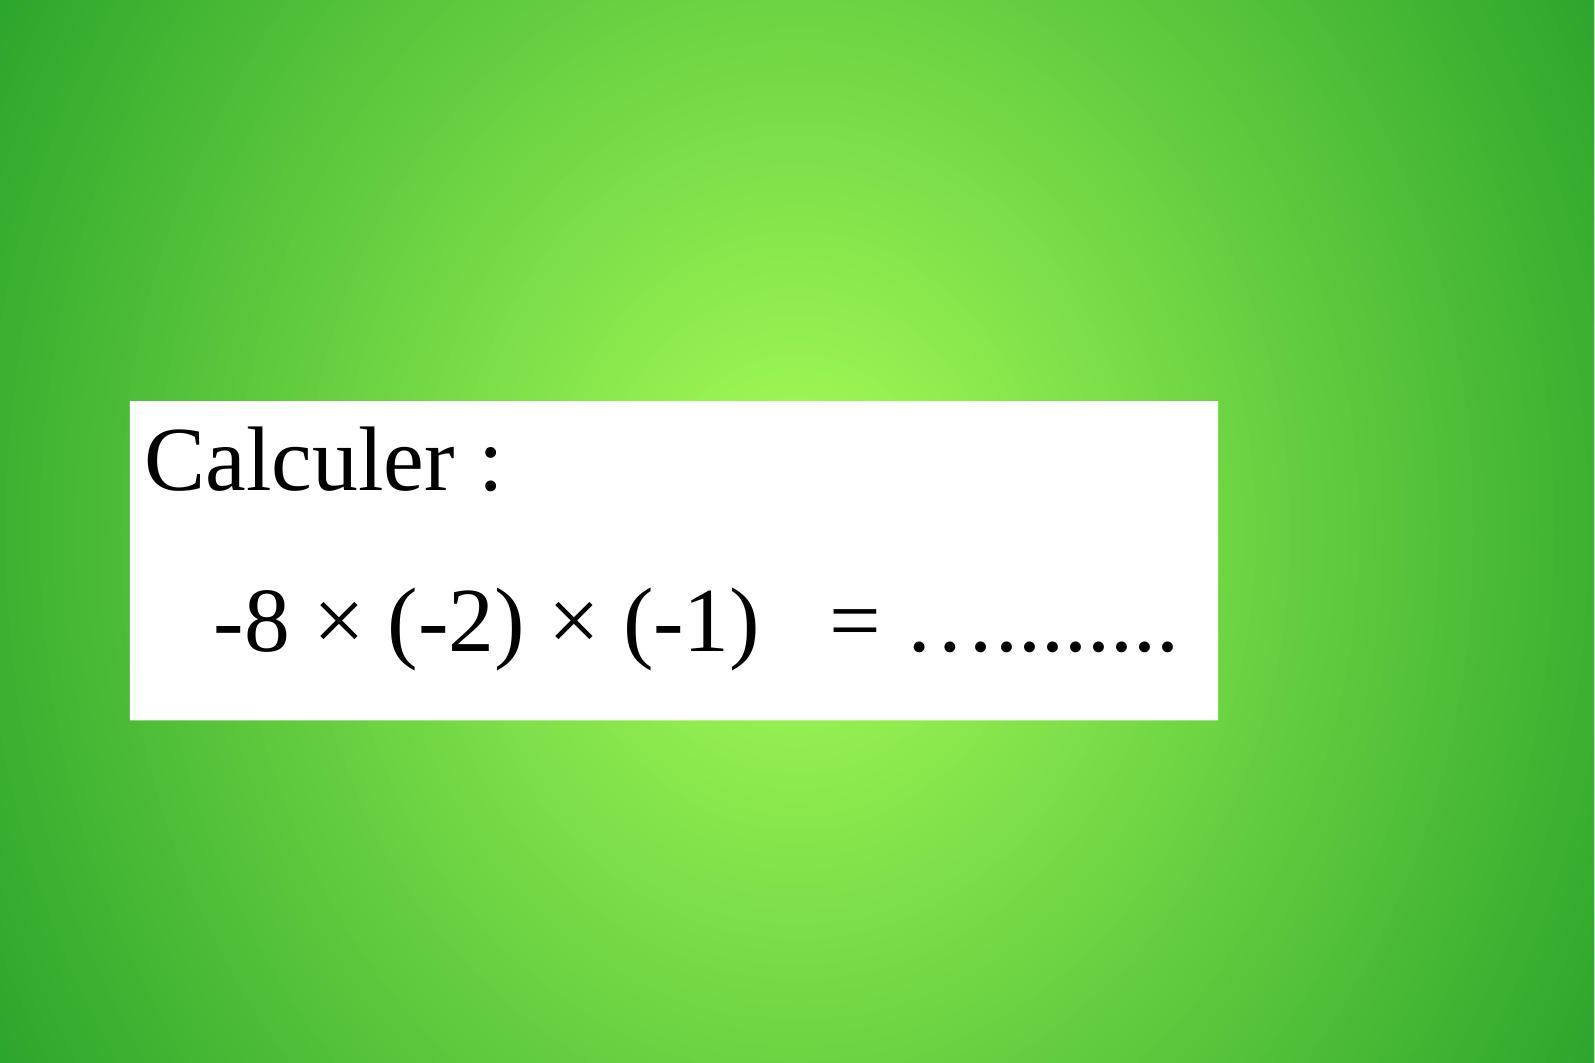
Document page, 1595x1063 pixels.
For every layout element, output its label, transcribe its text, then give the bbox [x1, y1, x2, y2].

picture [0, 0, 1595, 1063]
text_box Calculer : -8 × (-2) × (-1) = …........ [129, 401, 1219, 721]
